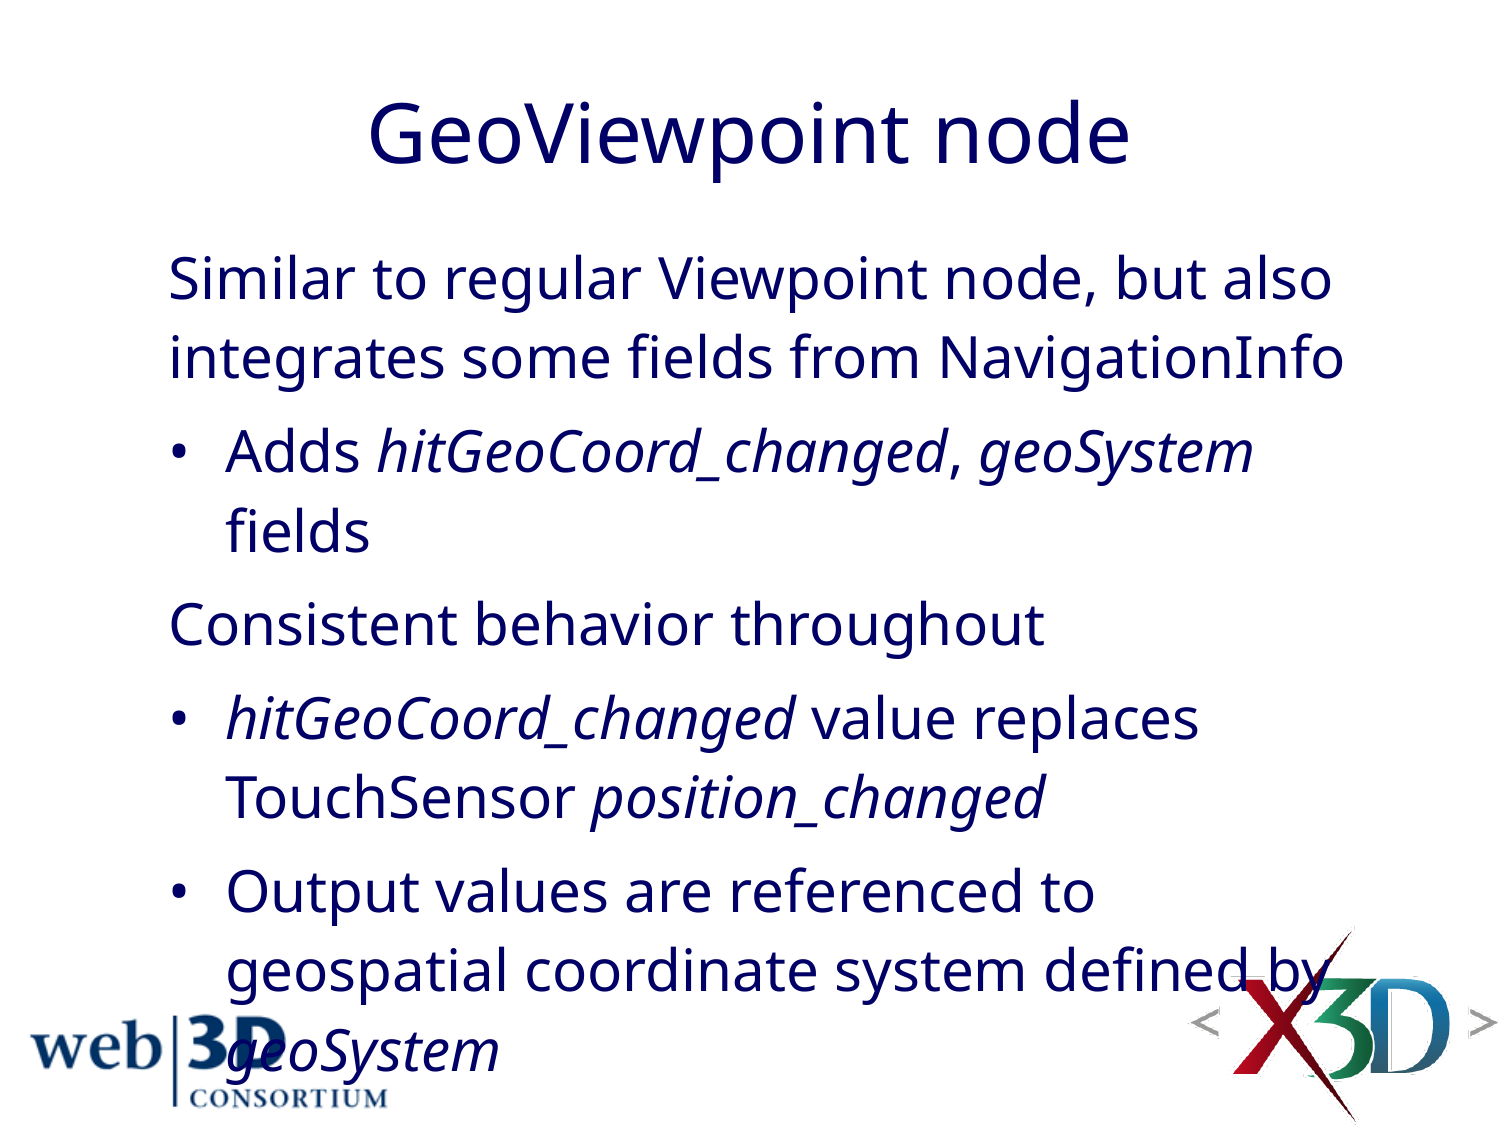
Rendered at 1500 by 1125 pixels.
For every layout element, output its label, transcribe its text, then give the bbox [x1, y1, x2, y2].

list Similar to regular Viewpoint node, but also integrates some fields from NavigationInfo Adds hitGeoCoord_changed, geoSystem fields Consistent behavior throughout hitGeoCoord_changed value replaces TouchSensor position_changed Output values are referenced to geospatial coordinate system defined by geoSystem [112, 237, 1388, 986]
title GeoViewpoint node [112, 44, 1388, 218]
picture [1187, 926, 1500, 1125]
picture [12, 998, 413, 1118]
